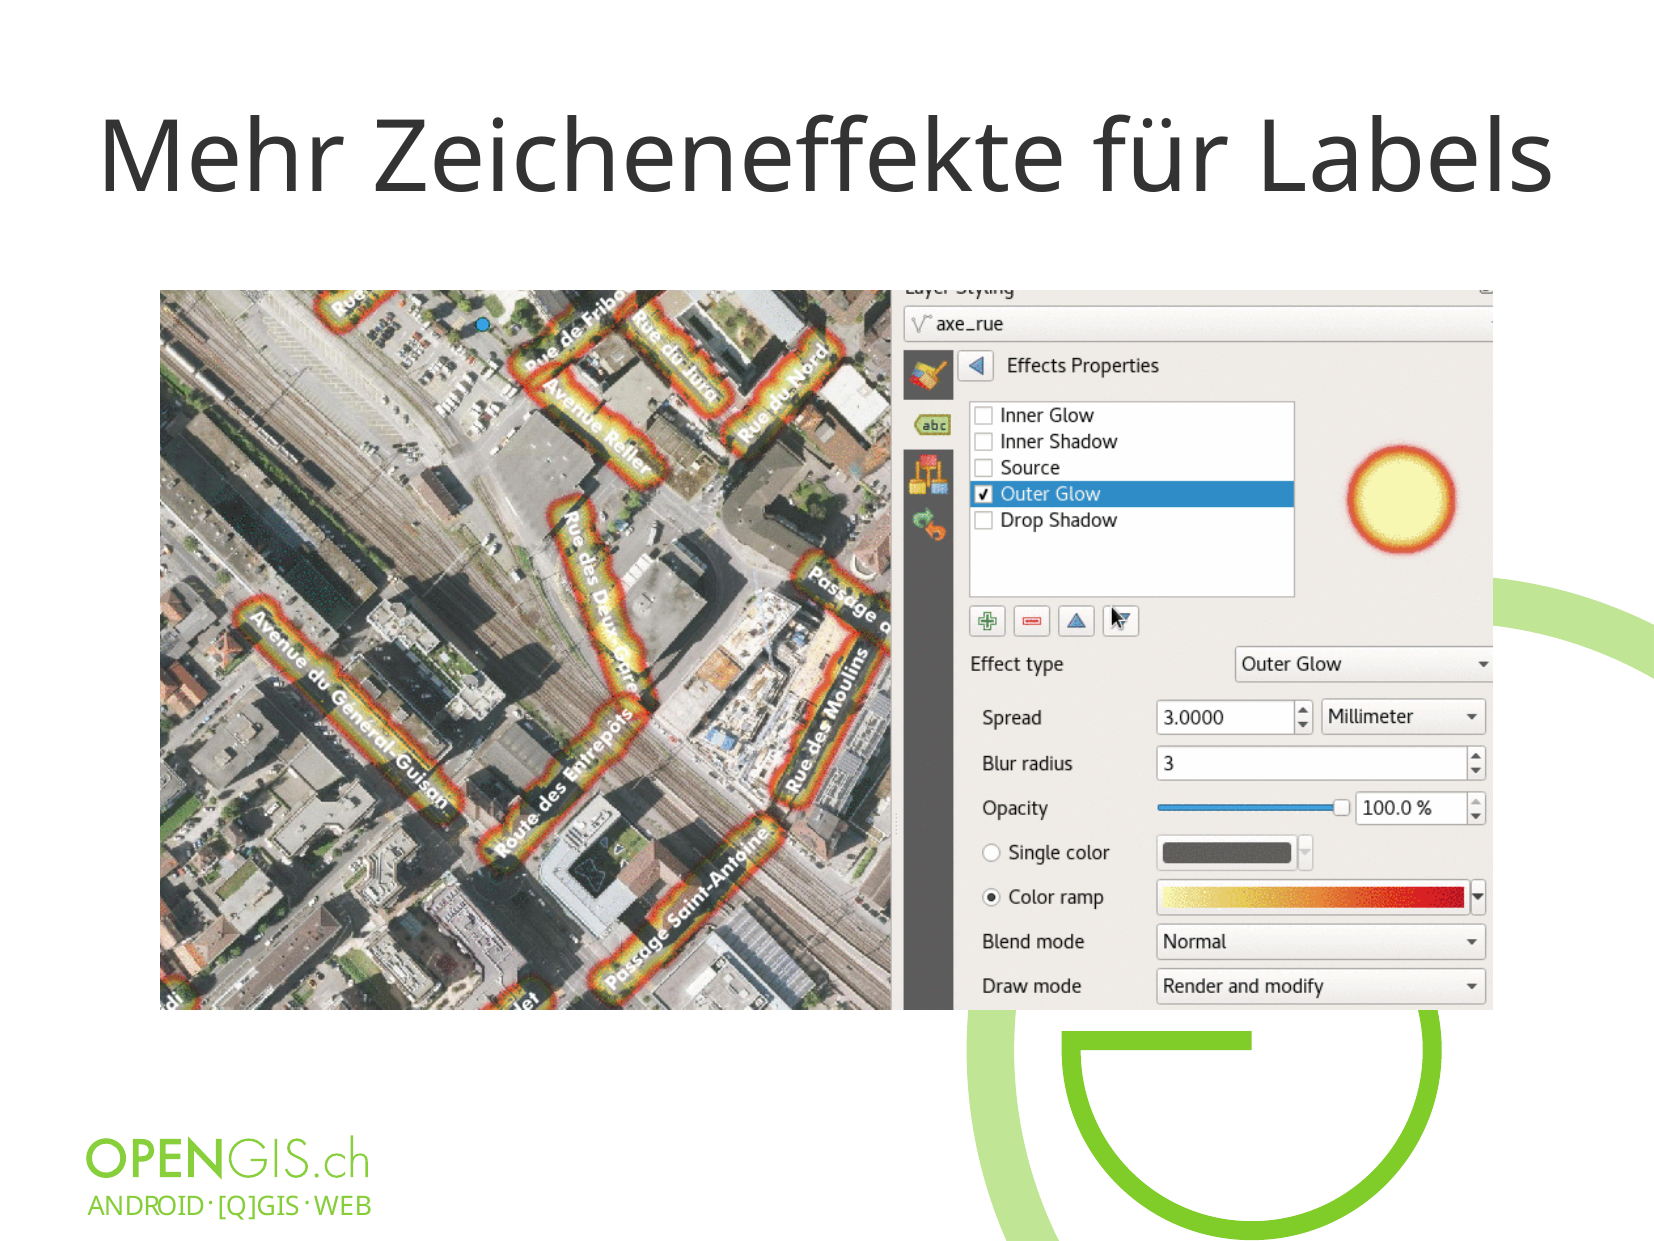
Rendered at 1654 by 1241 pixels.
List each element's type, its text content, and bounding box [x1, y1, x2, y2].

picture [160, 290, 1493, 1010]
title Mehr Zeicheneffekte für Labels [82, 49, 1571, 257]
